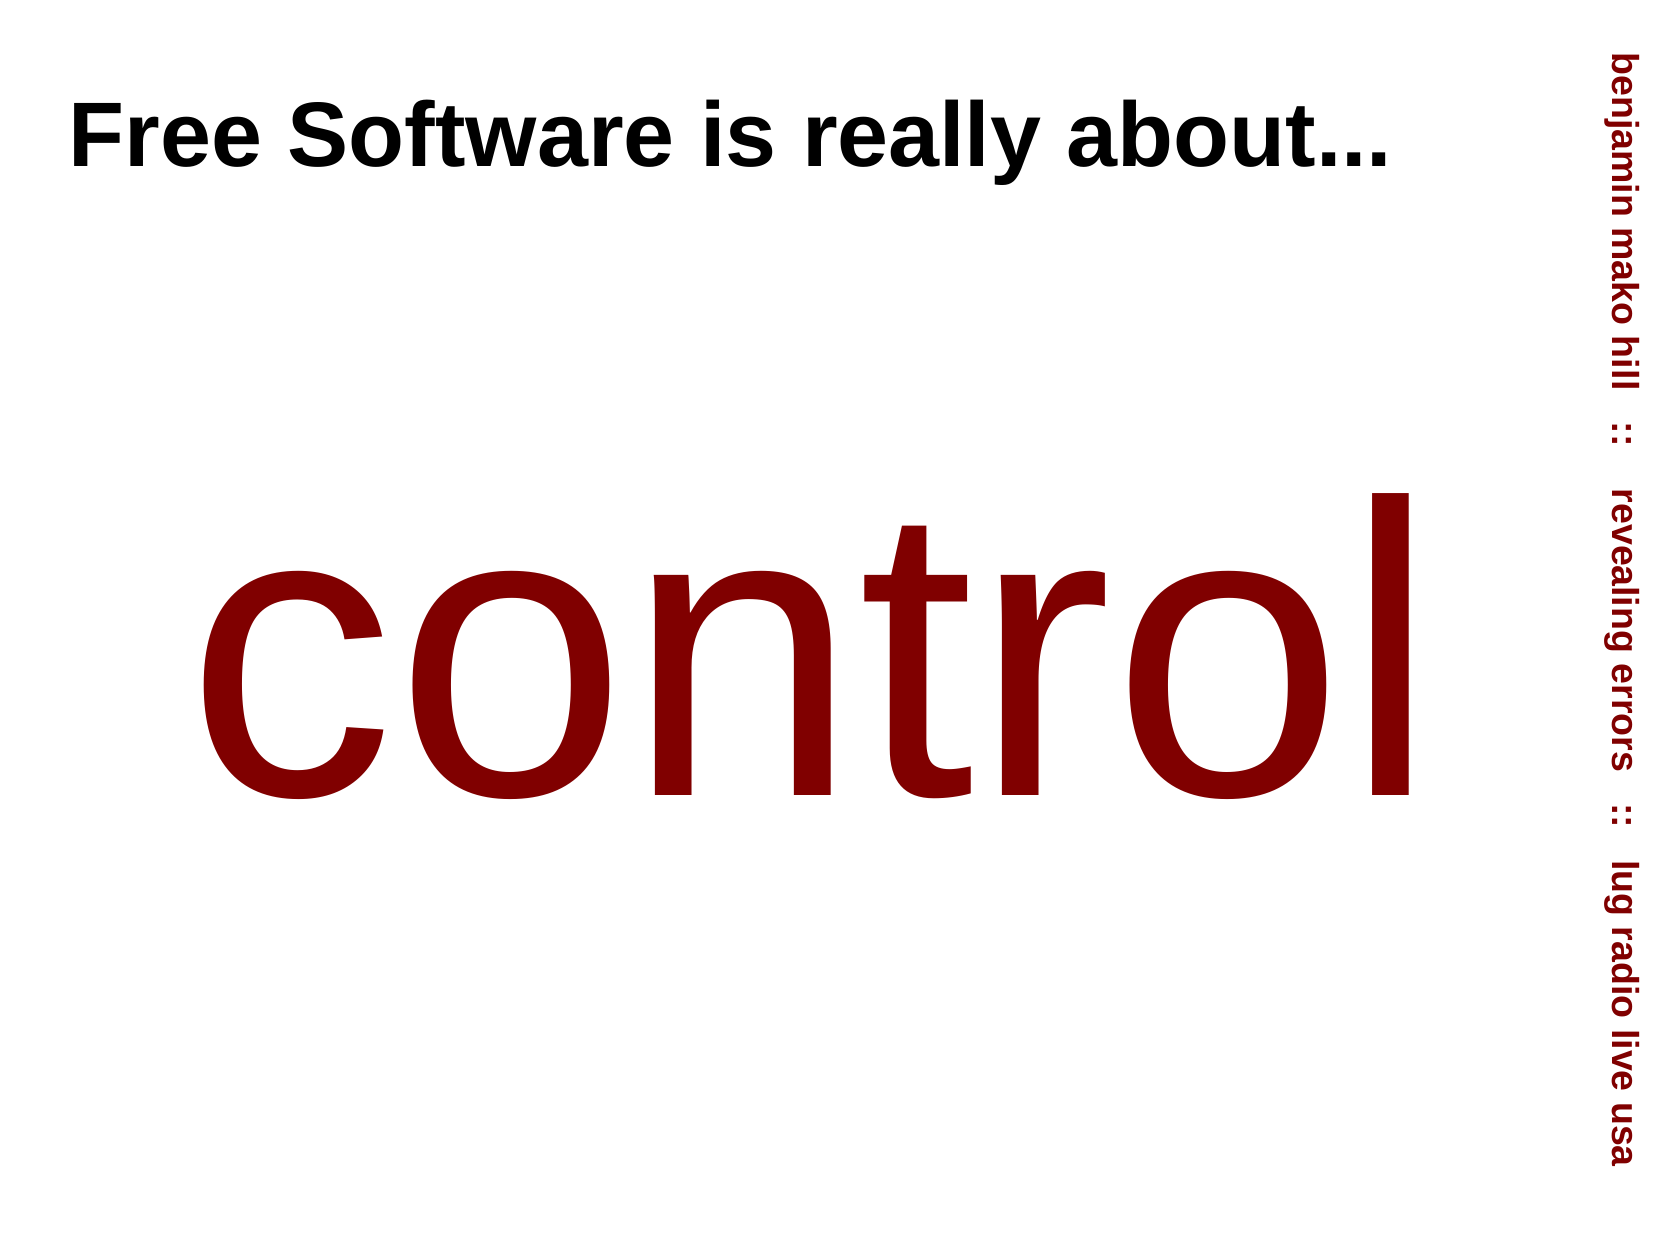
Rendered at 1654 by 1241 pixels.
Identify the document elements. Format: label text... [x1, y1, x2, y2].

title Free Software is really about... [68, 31, 1542, 239]
subtitle control [64, 188, 1524, 1114]
